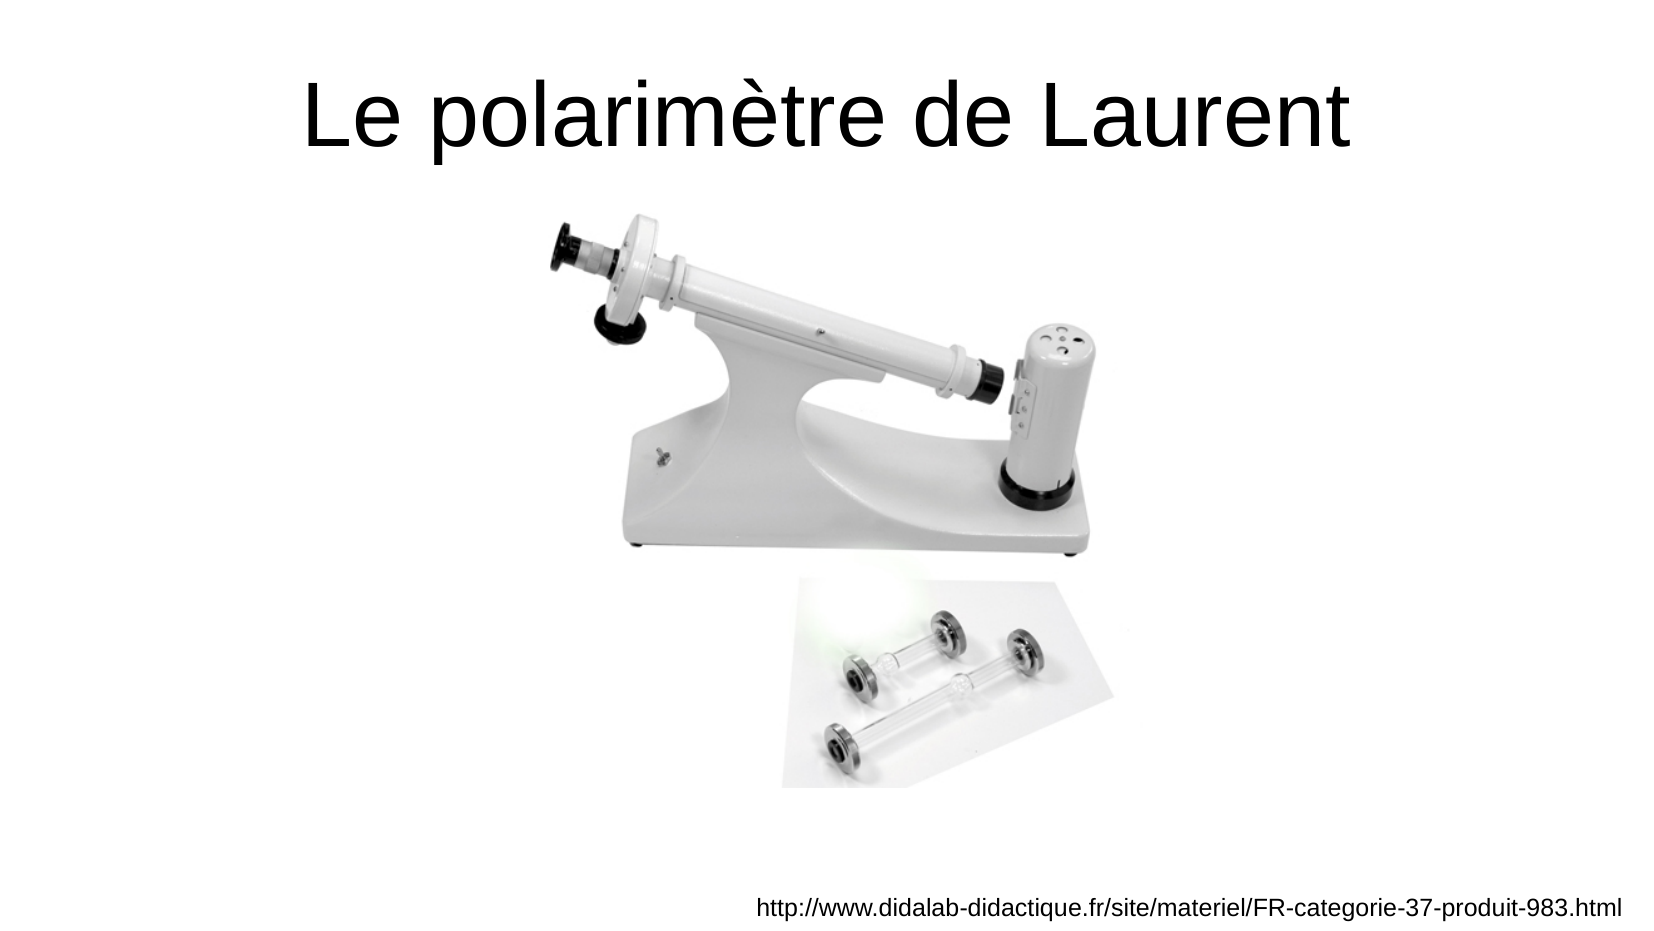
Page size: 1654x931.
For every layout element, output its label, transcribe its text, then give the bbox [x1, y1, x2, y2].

text_box http://www.didalab-didactique.fr/site/materiel/FR-categorie-37-produit-983.html [741, 885, 1654, 931]
picture [519, 212, 1145, 788]
title Le polarimètre de Laurent [82, 37, 1571, 193]
